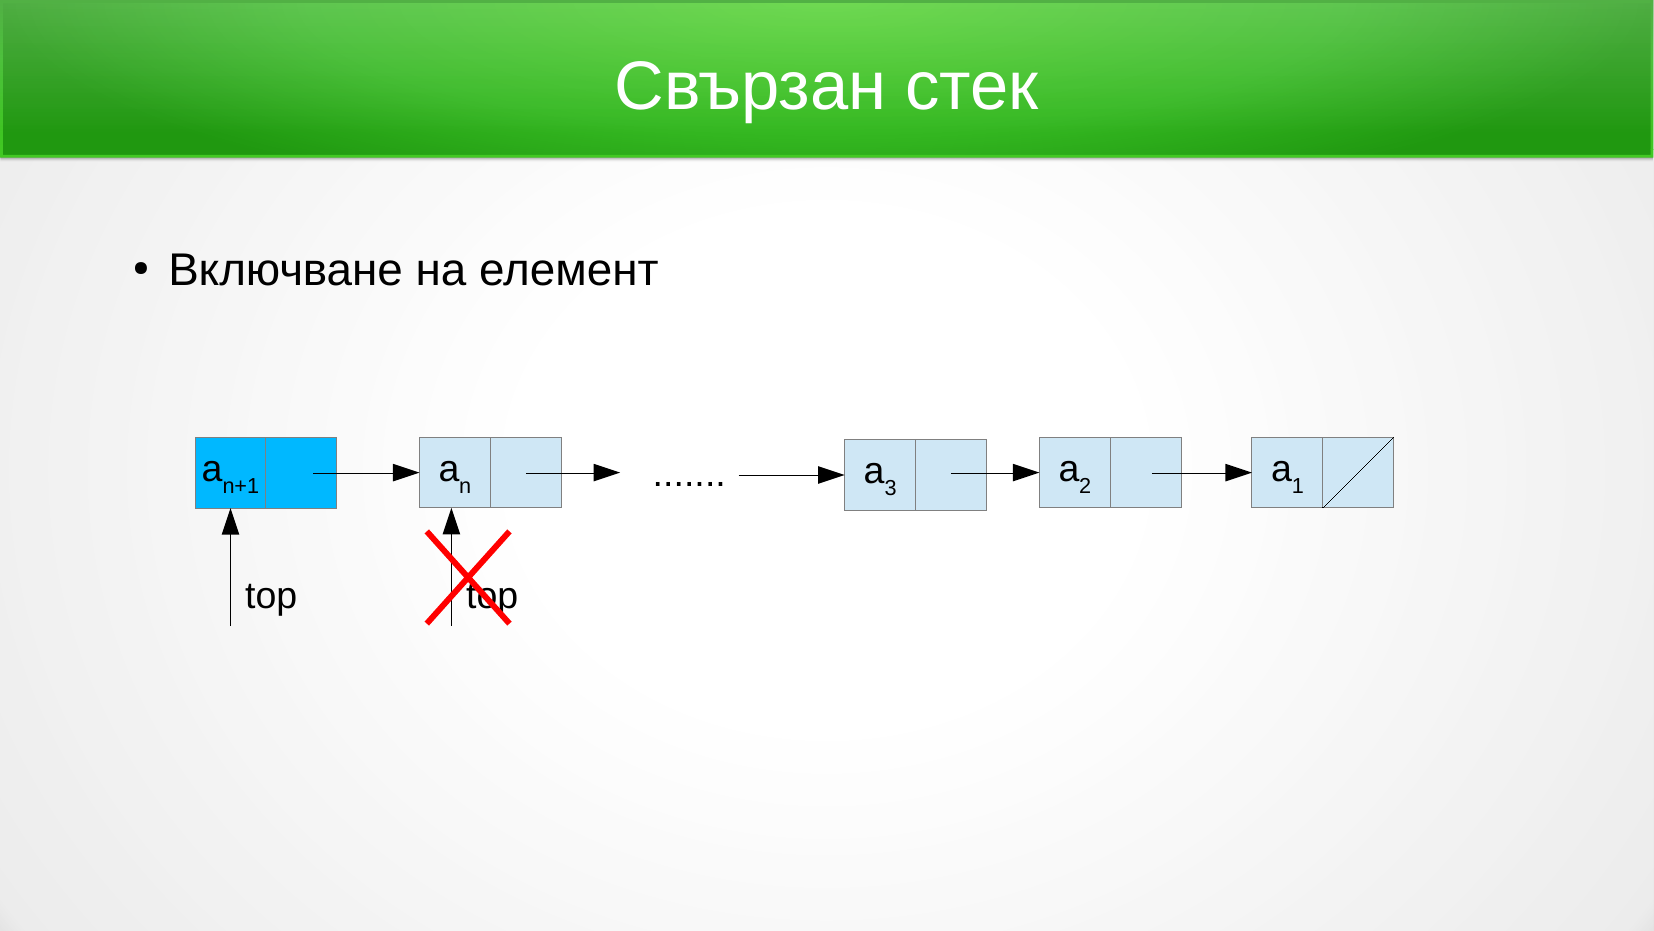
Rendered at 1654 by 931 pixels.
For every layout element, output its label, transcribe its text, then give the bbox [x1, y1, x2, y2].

text_box top [451, 583, 504, 624]
text_box [1110, 437, 1182, 508]
text_box a3 [844, 439, 916, 511]
text_box [916, 439, 987, 511]
text_box top [451, 566, 463, 591]
text_box an+1 [195, 437, 265, 509]
text_box ....... [637, 445, 745, 503]
text_box top [230, 567, 313, 624]
text_box Включване на елемент [118, 236, 1489, 839]
text_box a2 [1039, 437, 1110, 508]
text_box [490, 437, 562, 508]
text_box [1322, 437, 1394, 508]
text_box a1 [1251, 437, 1322, 508]
text_box [265, 437, 337, 509]
text_box top [463, 566, 473, 572]
text_box an [419, 437, 490, 508]
text_box top [473, 566, 534, 624]
title Свързан стек [82, 37, 1571, 135]
